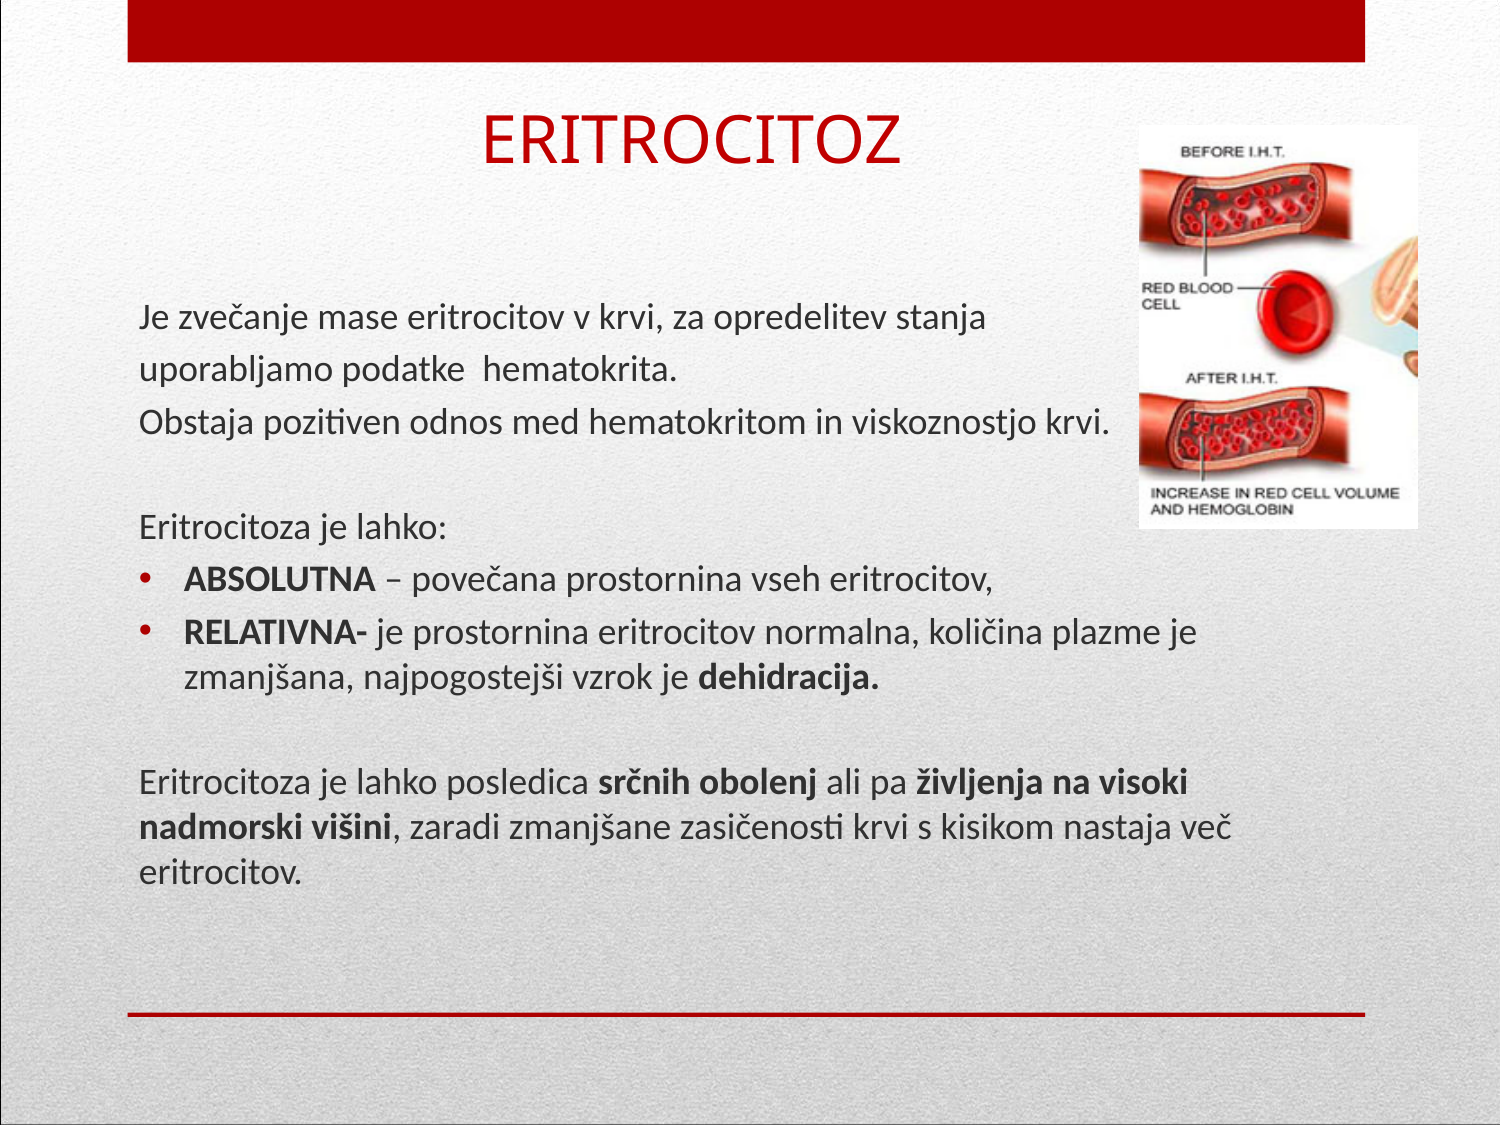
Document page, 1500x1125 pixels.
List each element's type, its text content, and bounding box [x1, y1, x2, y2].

list Je zvečanje mase eritrocitov v krvi, za opredelitev stanja uporabljamo podatke hematokrita. Obstaja pozitiven odnos med hematokritom in viskoznostjo krvi. Eritrocitoza je lahko: ABSOLUTNA – povečana prostornina vseh eritrocitov, RELATIVNA- je prostornina eritrocitov normalna, količina plazme je zmanjšana, najpogostejši vzrok je dehidracija. Eritrocitoza je lahko posledica srčnih obolenj ali pa življenja na visoki nadmorski višini, zaradi zmanjšane zasičenosti krvi s kisikom nastaja več eritrocitov. [123, 196, 1258, 988]
picture [0, 0, 1500, 1125]
title ERITROCITOZ [135, 66, 1249, 185]
